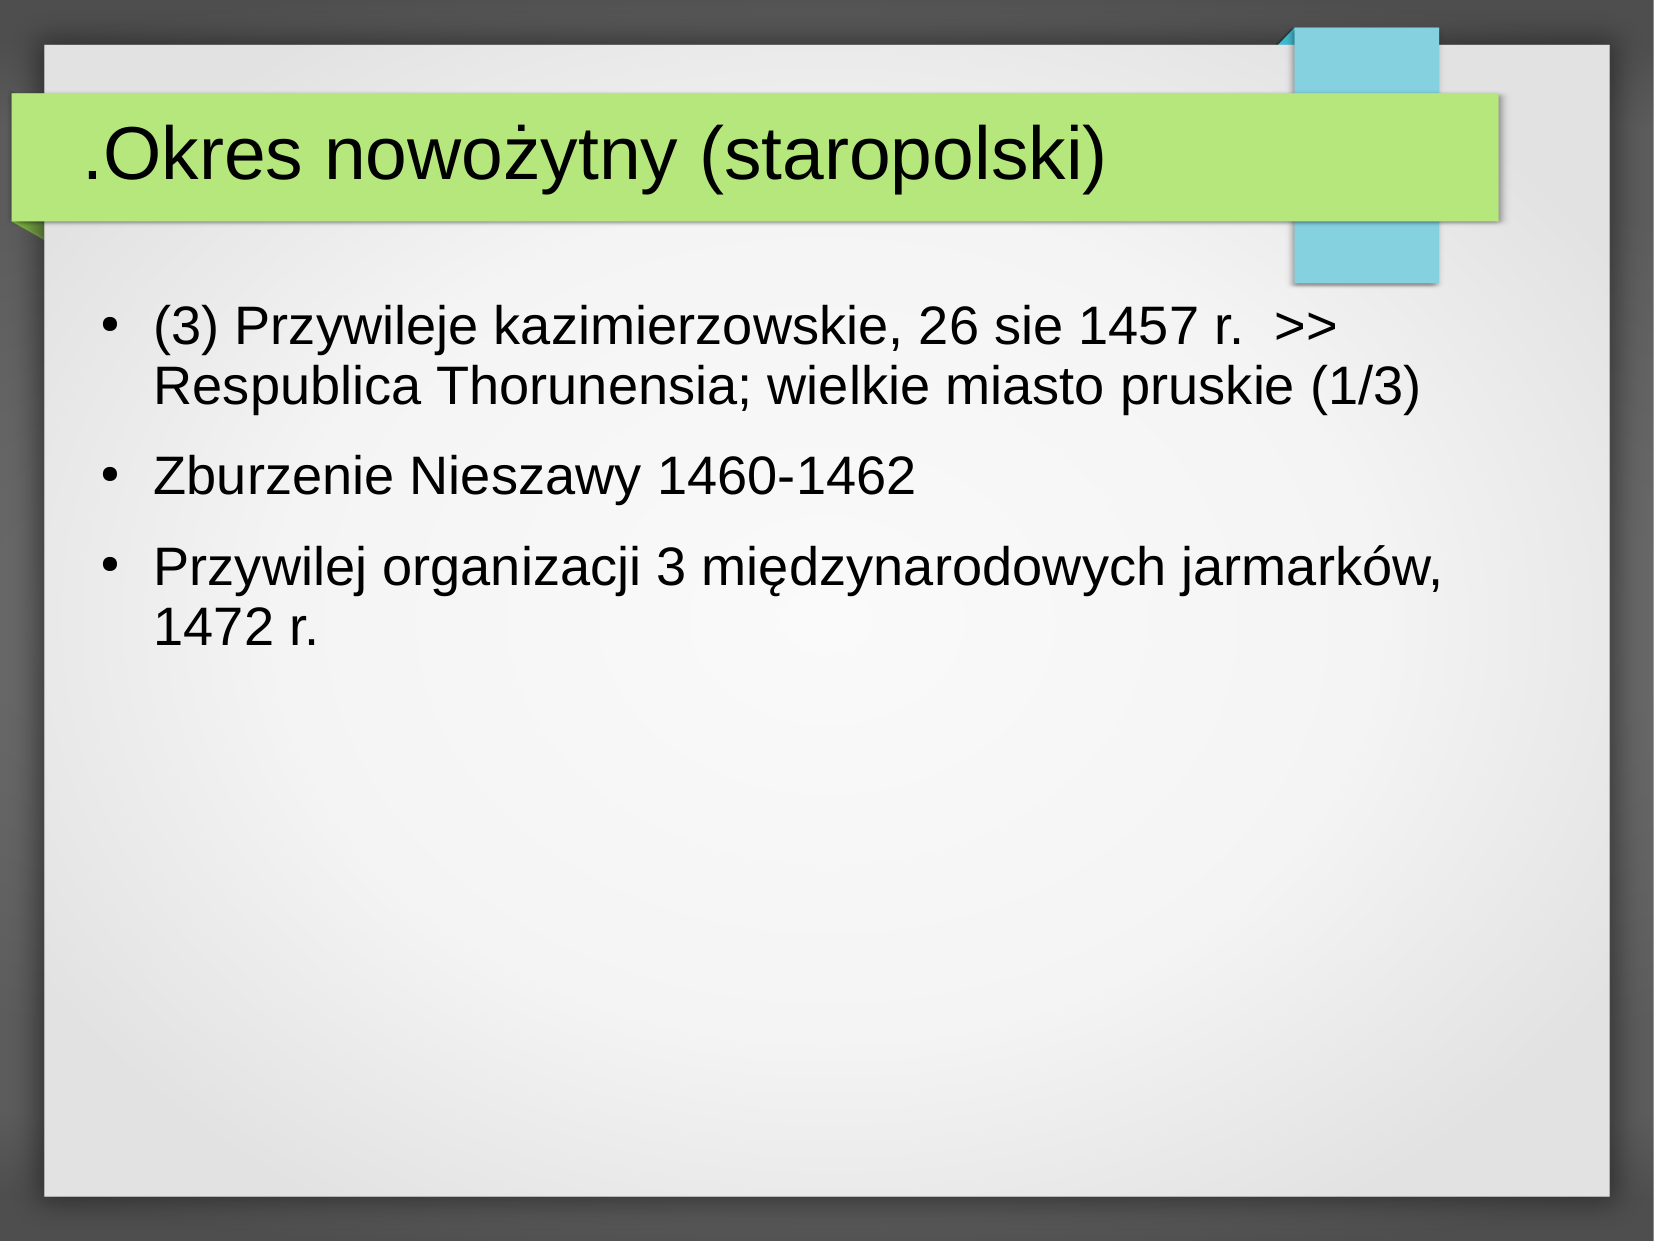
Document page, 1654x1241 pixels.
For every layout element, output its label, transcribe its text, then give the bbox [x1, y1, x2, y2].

list (3) Przywileje kazimierzowskie, 26 sie 1457 r. >> Respublica Thorunensia; wielkie miasto pruskie (1/3) Zburzenie Nieszawy 1460-1462 Przywilej organizacji 3 międzynarodowych jarmarków, 1472 r. [82, 295, 1571, 1015]
picture [0, 0, 1654, 1241]
title .Okres nowożytny (staropolski) [82, 94, 1264, 213]
